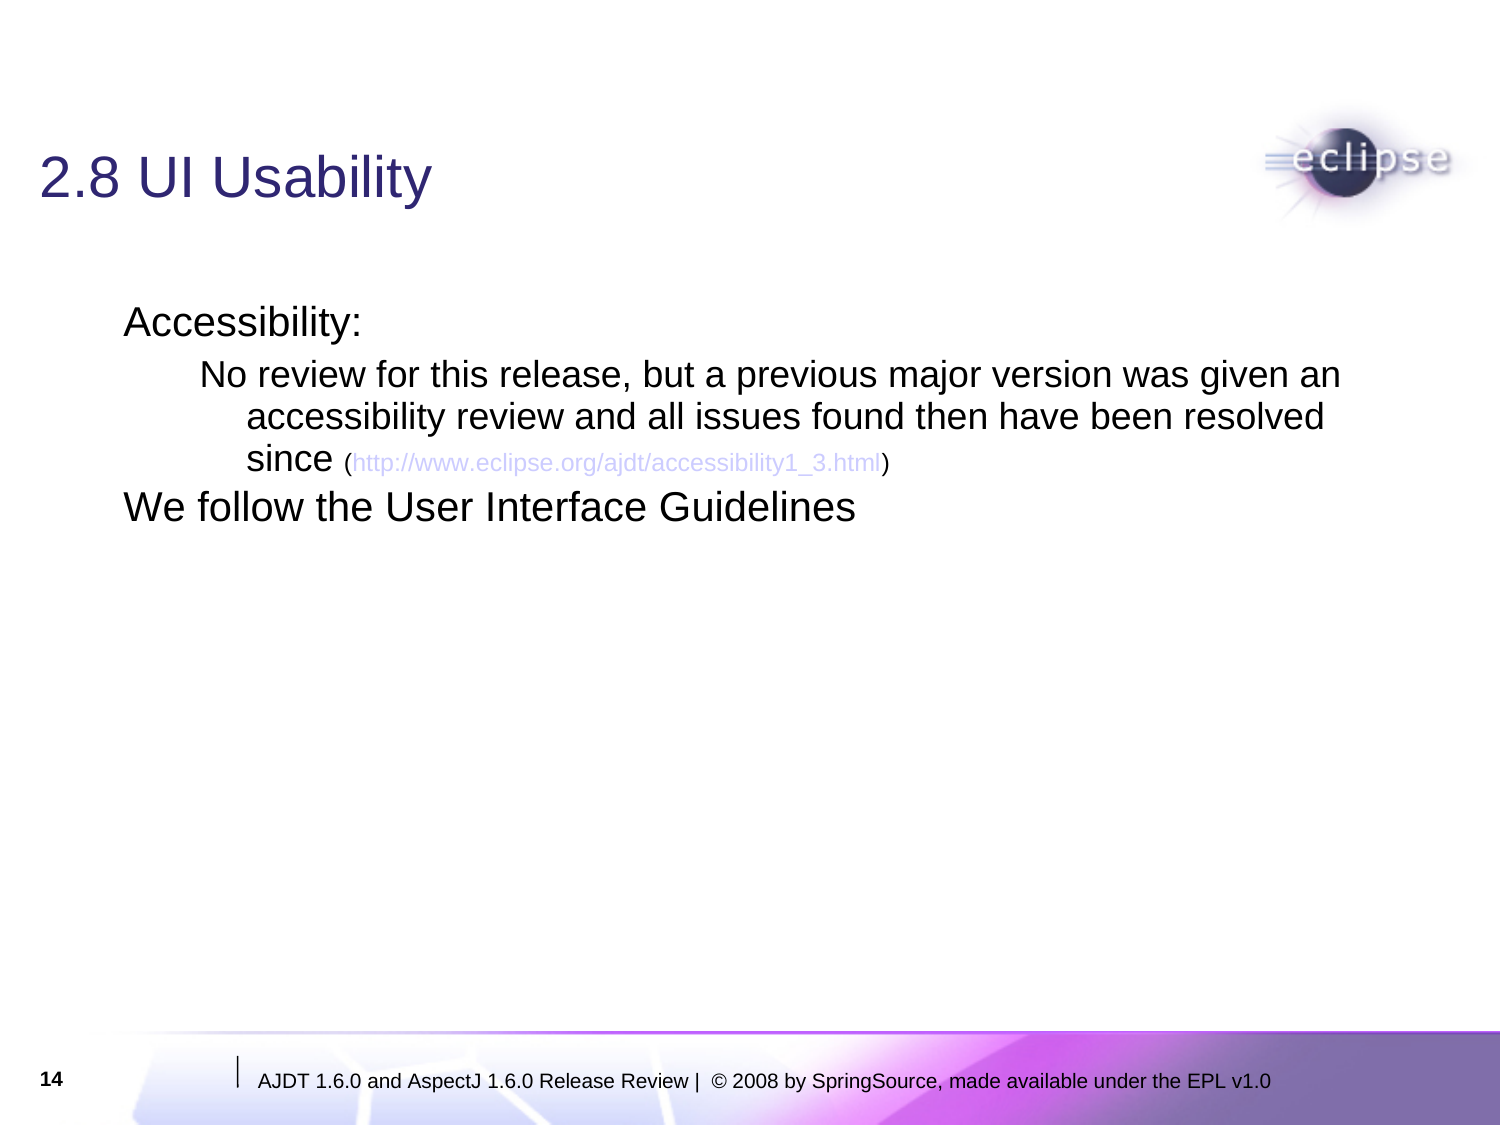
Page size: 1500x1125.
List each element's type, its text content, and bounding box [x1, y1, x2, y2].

title 2.8 UI Usability [25, 142, 1378, 225]
picture [1234, 30, 1488, 284]
list Accessibility: No review for this release, but a previous major version was given an accessibility review and all issues found then have been resolved since (http://www.eclipse.org/ajdt/accessibility1_3.html)‏ We follow the User Interface Guidelines [108, 291, 1378, 932]
picture [0, 1031, 1500, 1125]
